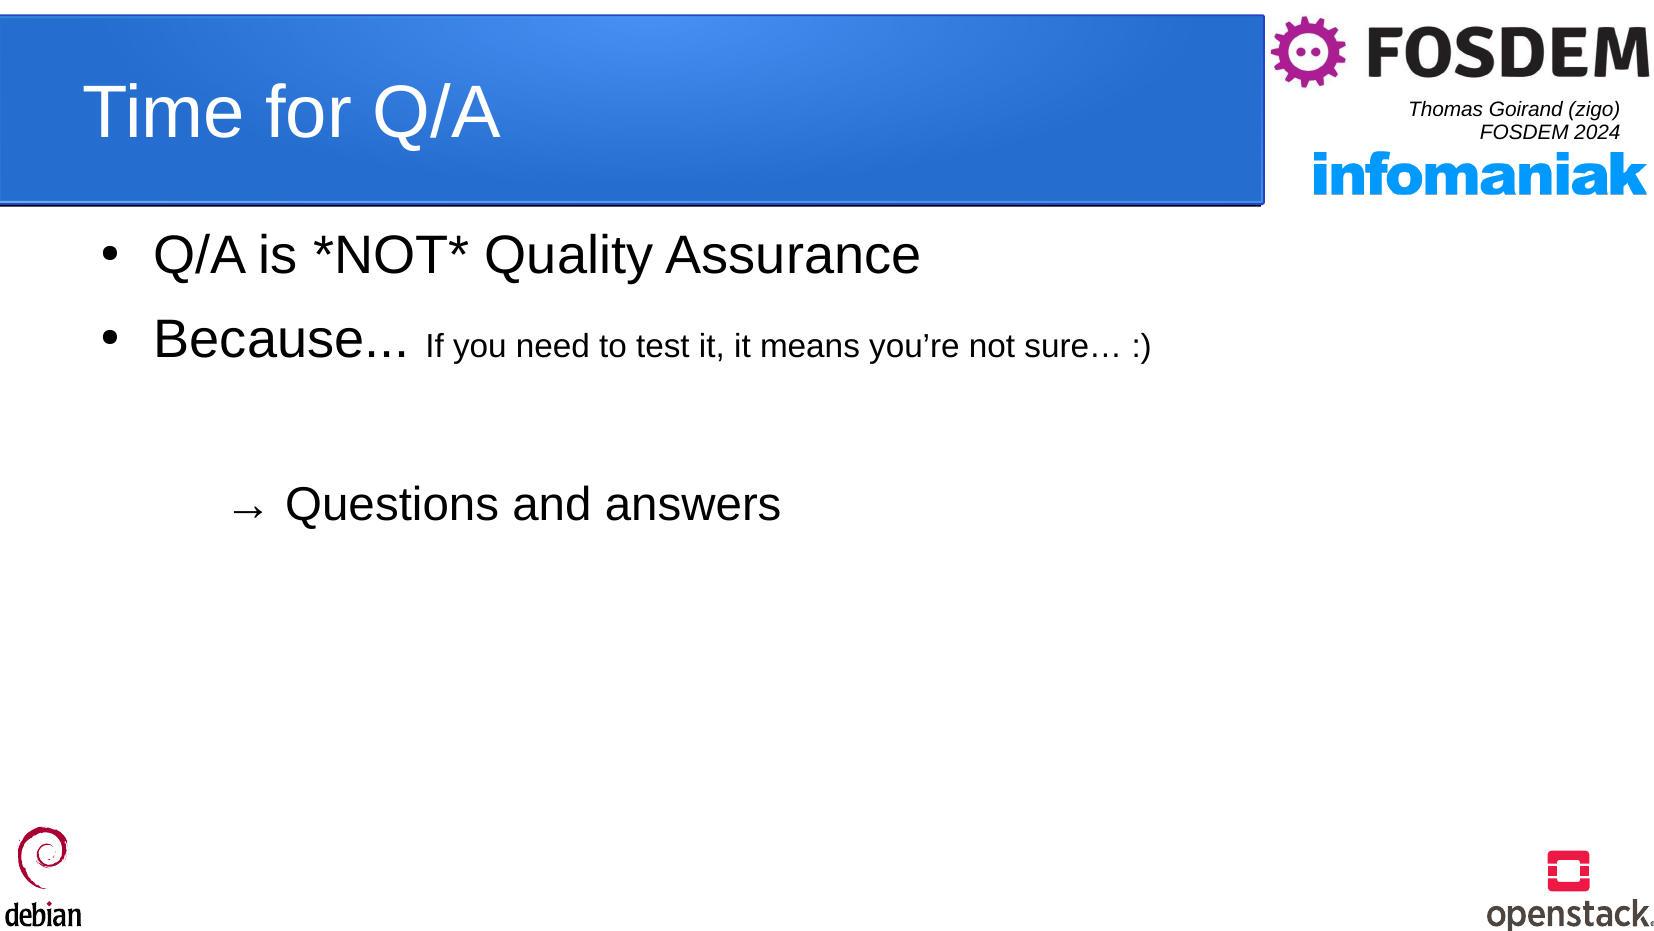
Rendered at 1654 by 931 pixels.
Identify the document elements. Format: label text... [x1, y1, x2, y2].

list Q/A is *NOT* Quality Assurance Because... If you need to test it, it means you’re not sure… :) → Questions and answers [82, 224, 1571, 764]
title Time for Q/A [82, 35, 1235, 189]
picture [1314, 151, 1647, 195]
picture [1269, 14, 1651, 90]
